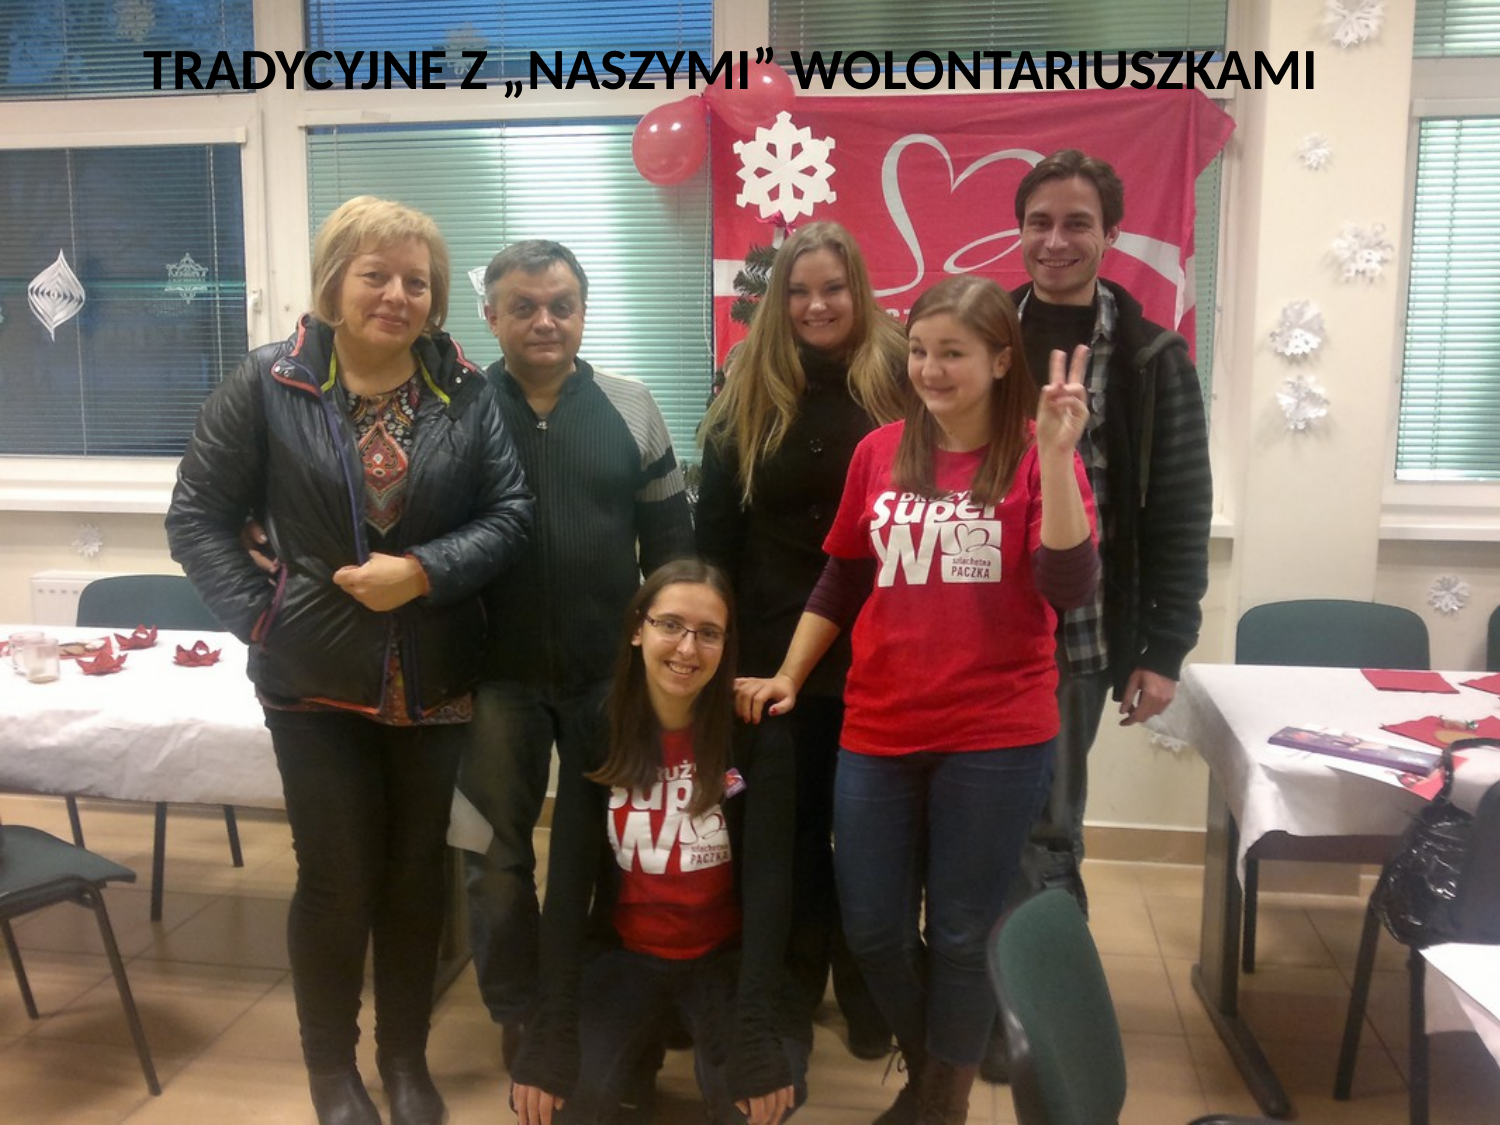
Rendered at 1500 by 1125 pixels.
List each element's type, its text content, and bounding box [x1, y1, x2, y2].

picture [0, 0, 1500, 1125]
text_box TRADYCYJNE Z „NASZYMI” WOLONTARIUSZKAMI [128, 23, 1348, 110]
